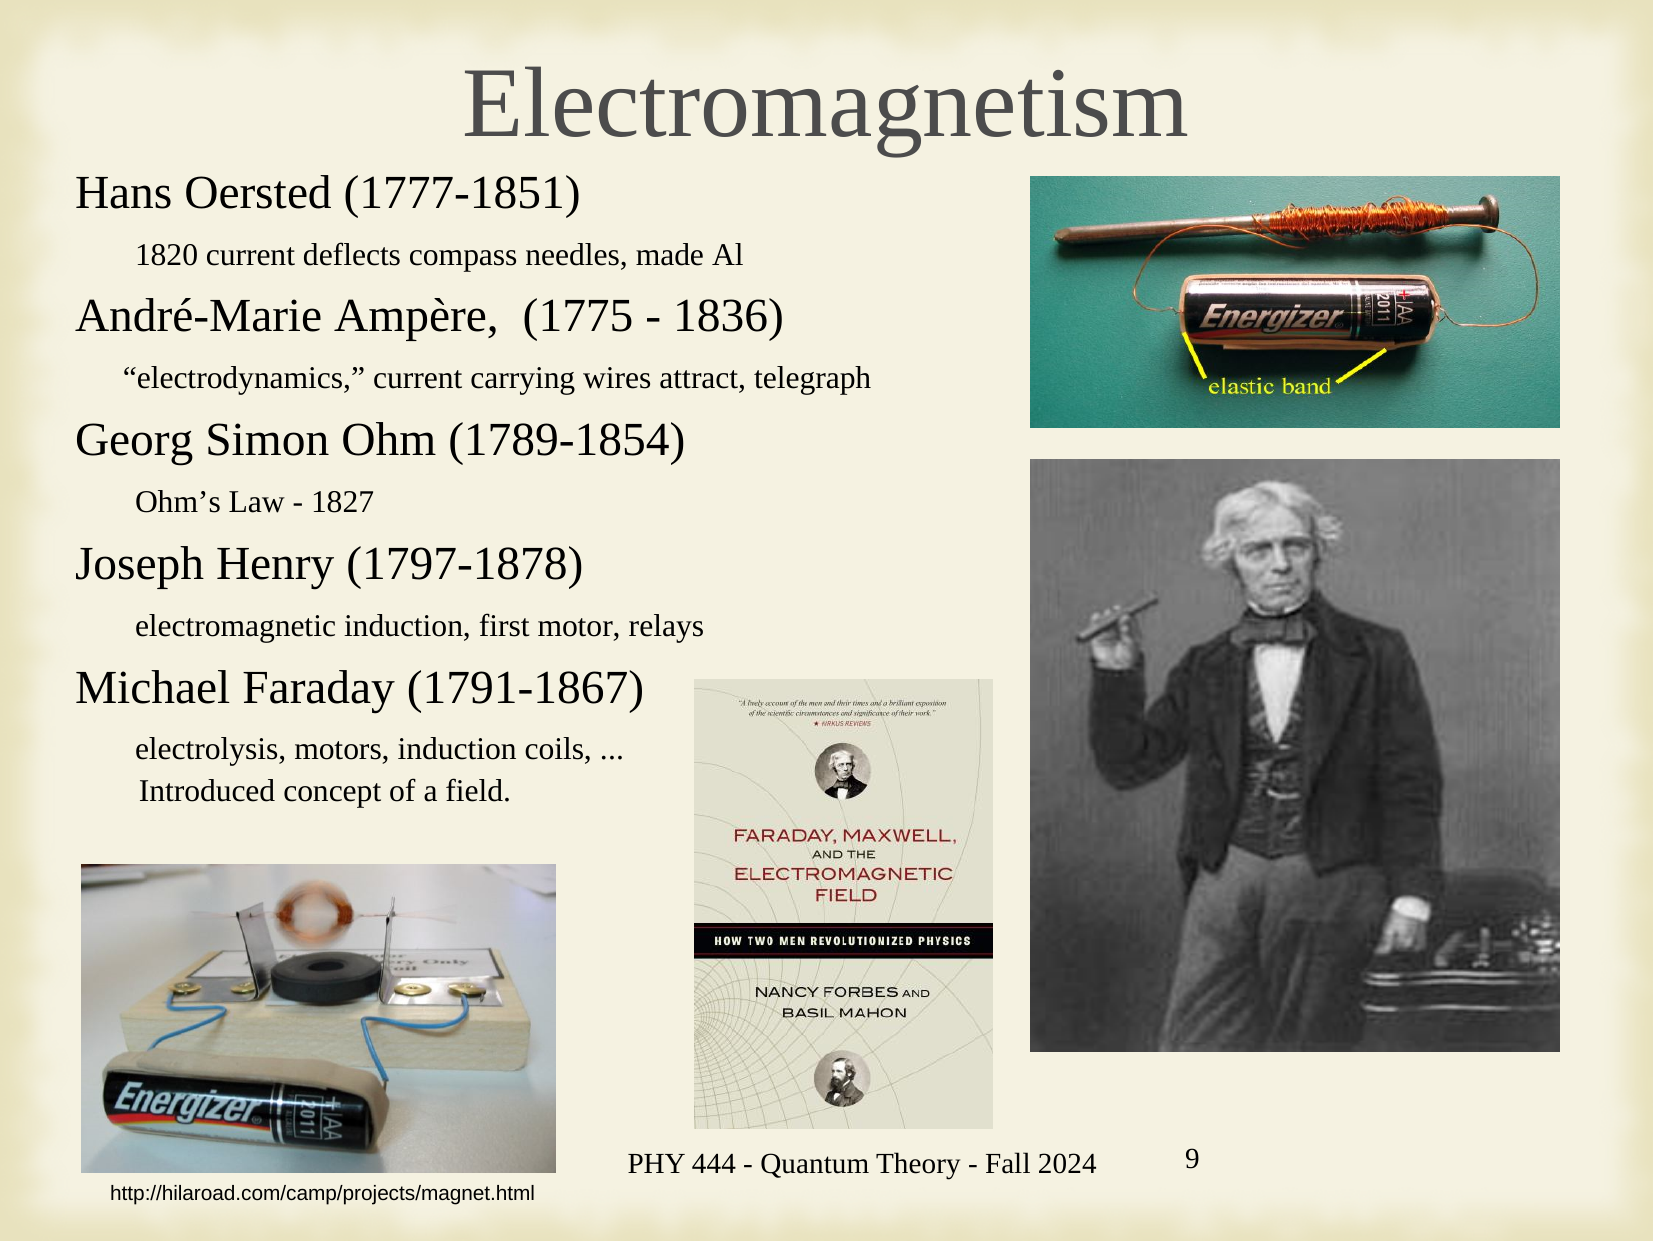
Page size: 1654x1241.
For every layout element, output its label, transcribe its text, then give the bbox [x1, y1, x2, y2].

text_box PHY 444 - Quantum Theory - Fall 2024 [412, 1144, 1313, 1231]
list Hans Oersted (1777-1851) 1820 current deflects compass needles, made Al André-Marie Ampère, (1775 - 1836) “electrodynamics,” current carrying wires attract, telegraph Georg Simon Ohm (1789-1854) Ohm’s Law - 1827 Joseph Henry (1797-1878) electromagnetic induction, first motor, relays Michael Faraday (1791-1867) electrolysis, motors, induction coils, ... Introduced concept of a field. [75, 160, 960, 810]
picture [1030, 459, 1560, 1052]
picture [1030, 176, 1560, 428]
text_box [1185, 1139, 1571, 1226]
picture [81, 864, 556, 1173]
title Electromagnetism [82, 0, 1571, 193]
text_box http://hilaroad.com/camp/projects/magnet.html [95, 1174, 554, 1233]
picture [694, 679, 993, 1129]
